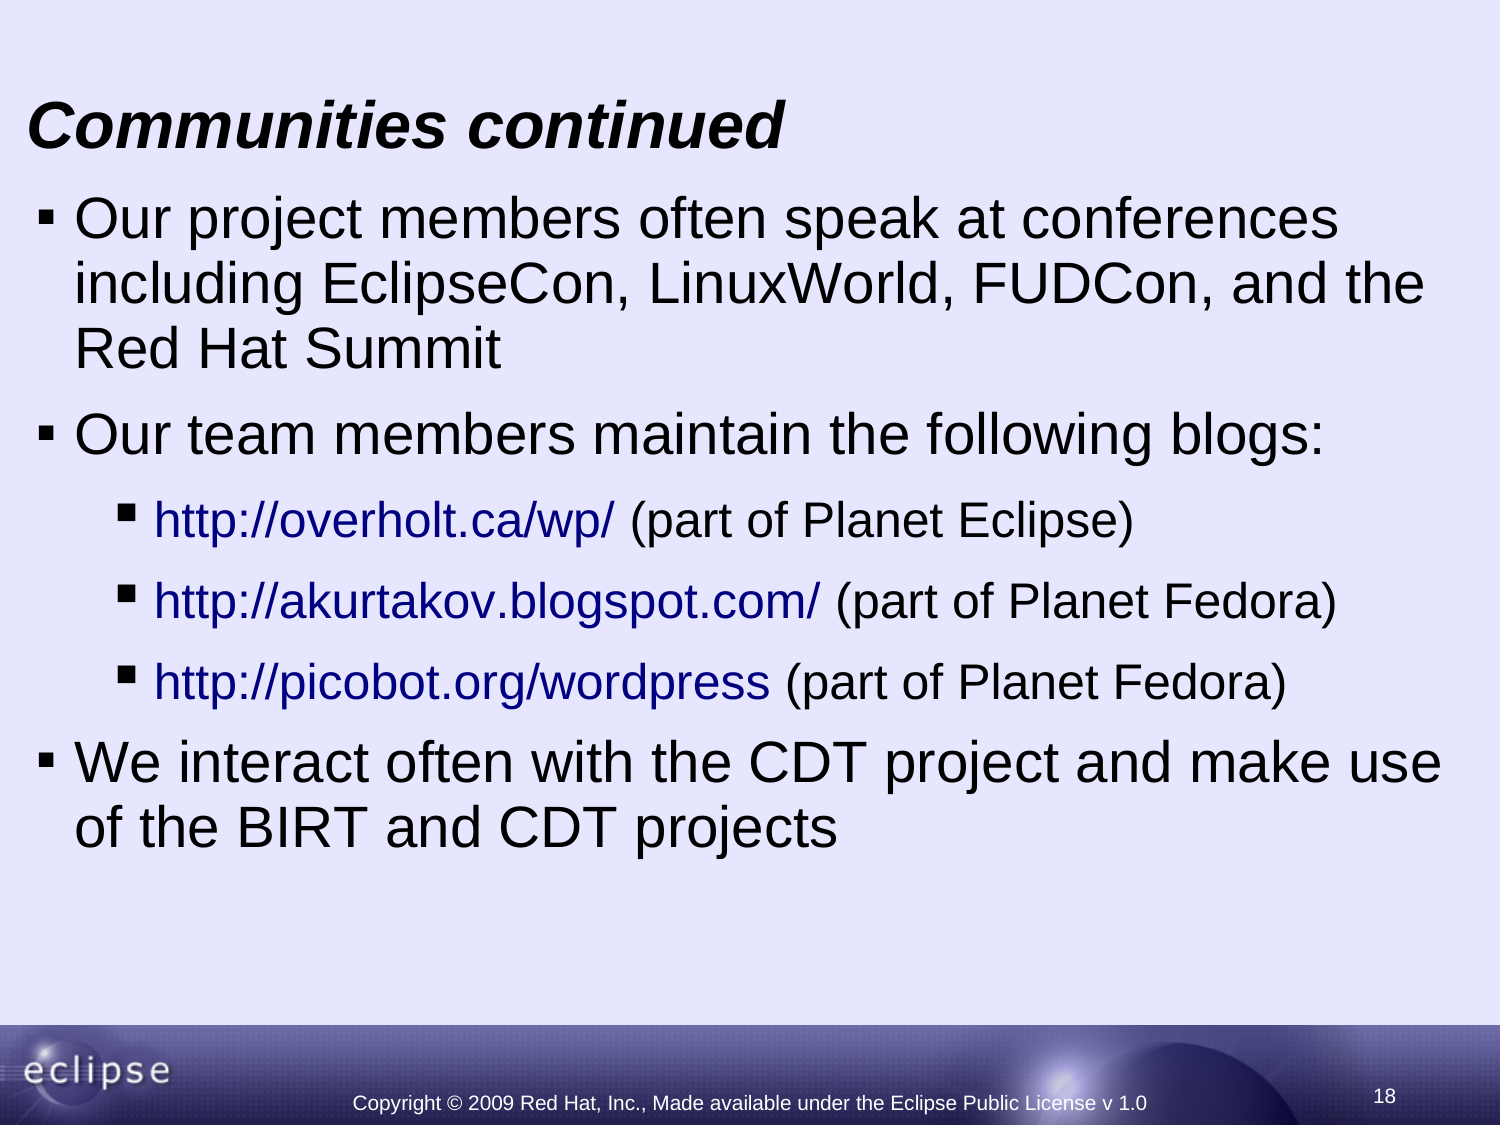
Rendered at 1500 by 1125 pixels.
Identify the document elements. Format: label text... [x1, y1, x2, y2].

list Our project members often speak at conferences including EclipseCon, LinuxWorld, FUDCon, and the Red Hat Summit Our team members maintain the following blogs: http://overholt.ca/wp/ (part of Planet Eclipse) http://akurtakov.blogspot.com/ (part of Planet Fedora) http://picobot.org/wordpress (part of Planet Fedora) We interact often with the CDT project and make use of the BIRT and CDT projects [36, 185, 1462, 1019]
picture [0, 1025, 1500, 1125]
title Communities continued [26, 84, 1474, 172]
